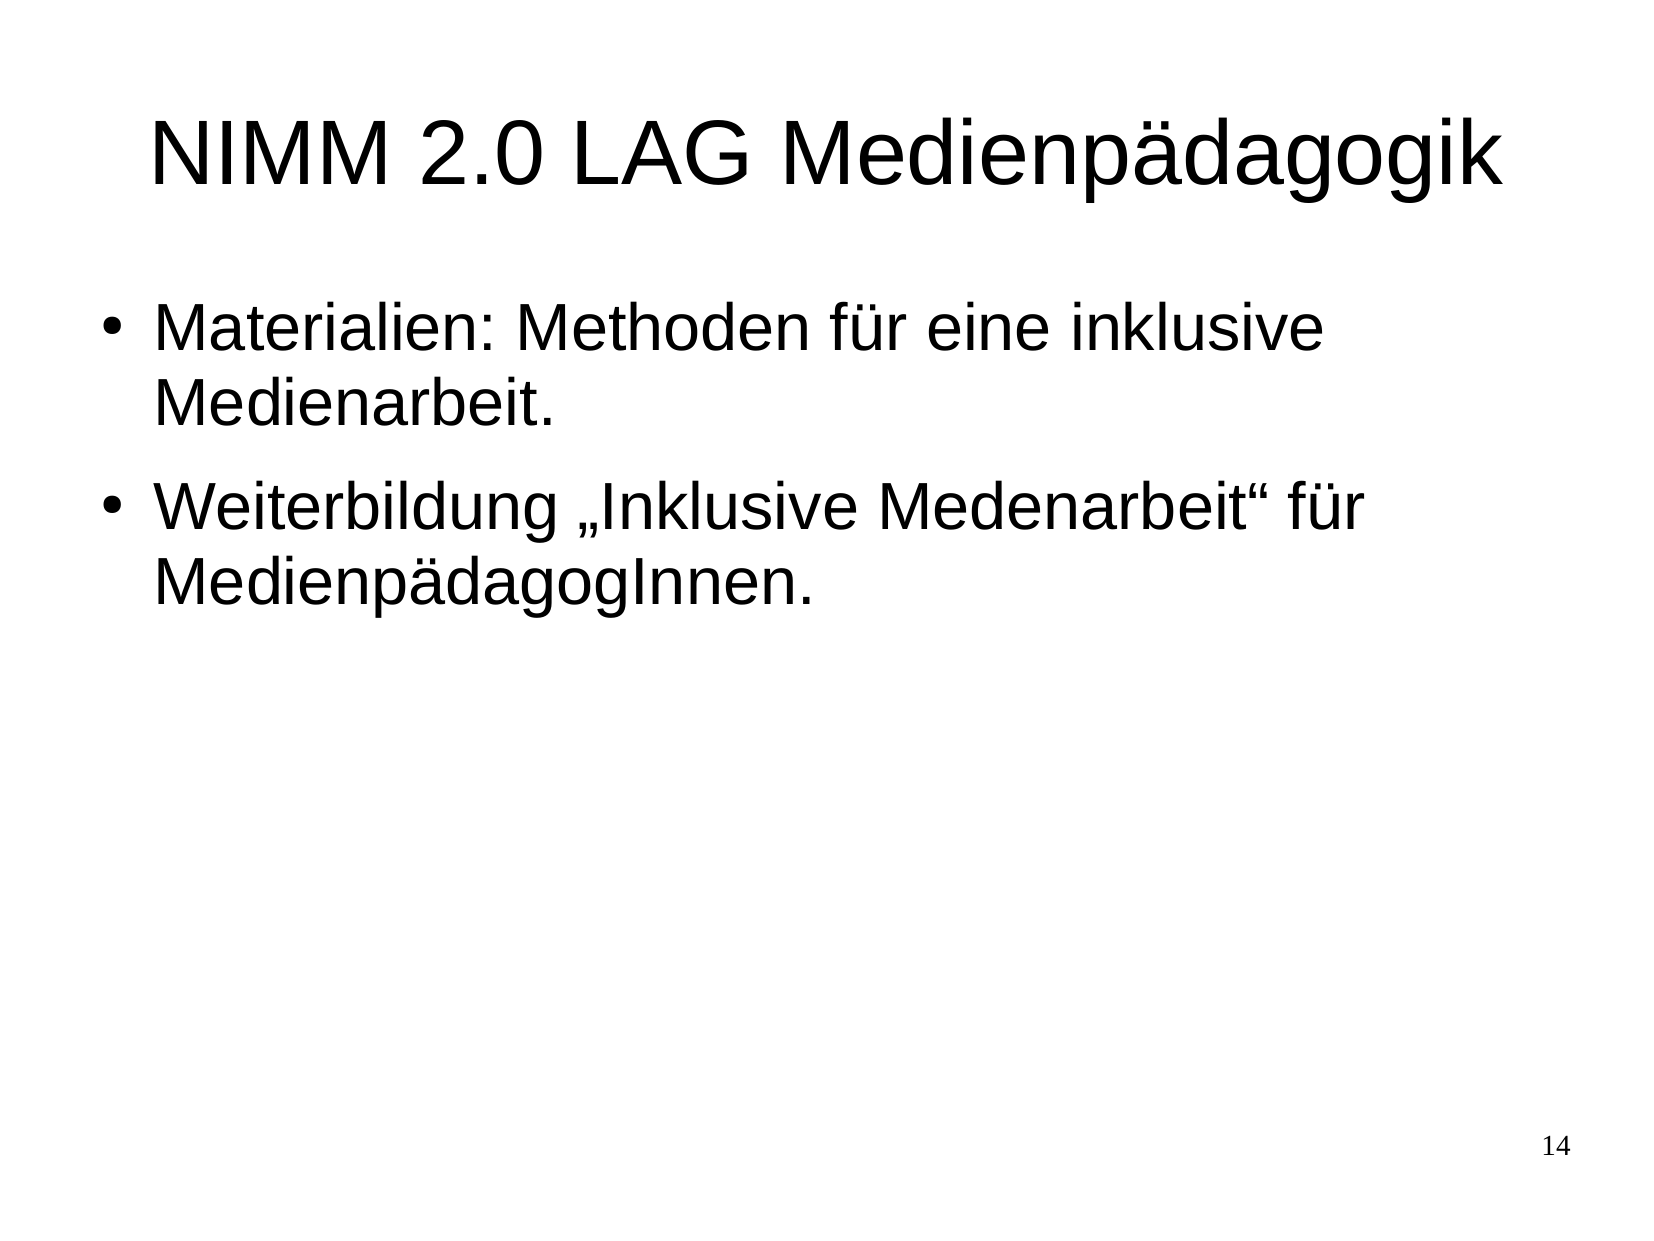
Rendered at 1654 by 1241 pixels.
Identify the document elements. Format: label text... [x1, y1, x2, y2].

title NIMM 2.0 LAG Medienpädagogik [82, 49, 1571, 257]
list Materialien: Methoden für eine inklusive Medienarbeit. Weiterbildung „Inklusive Medenarbeit“ für MedienpädagogInnen. [82, 290, 1571, 1010]
